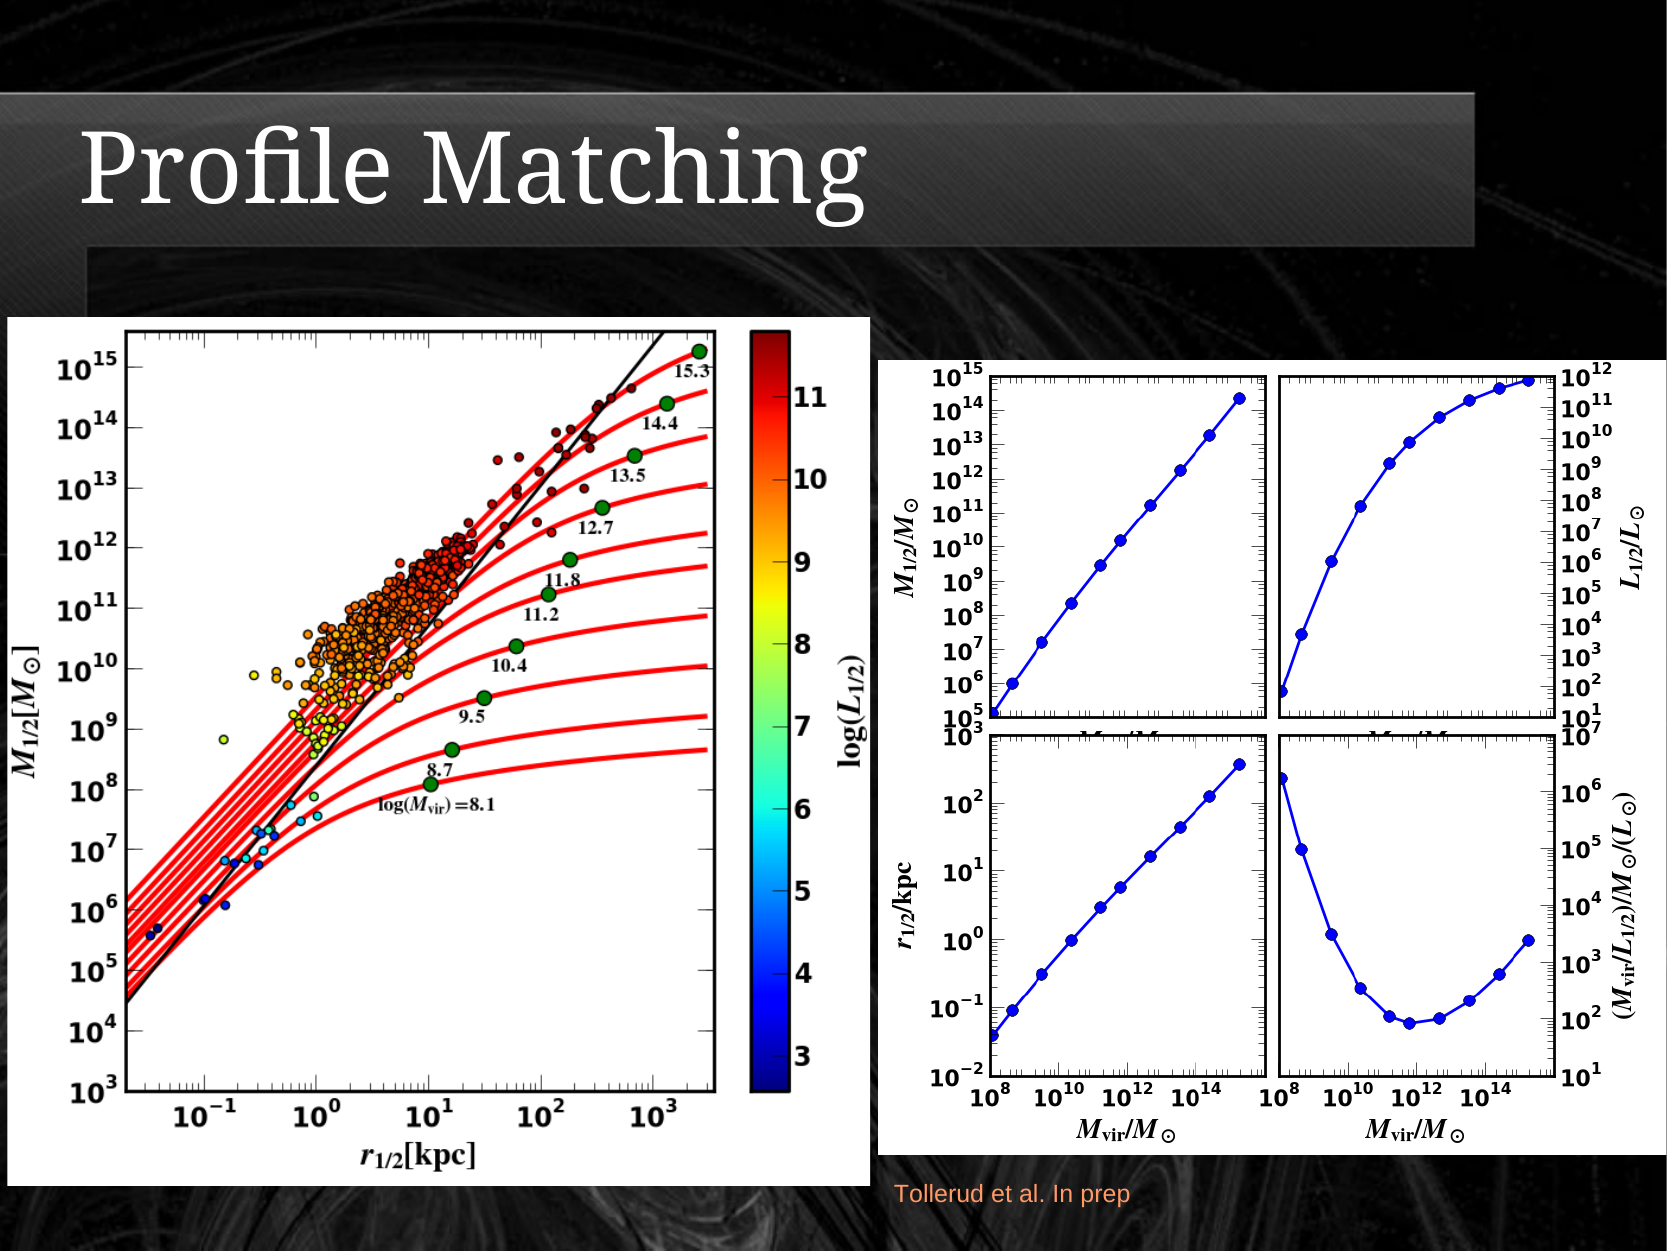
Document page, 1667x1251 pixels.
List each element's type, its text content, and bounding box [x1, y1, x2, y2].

text_box Tollerud et al. In prep [844, 1143, 1181, 1245]
picture [0, 0, 1667, 1251]
title Profile Matching [78, 99, 1459, 250]
